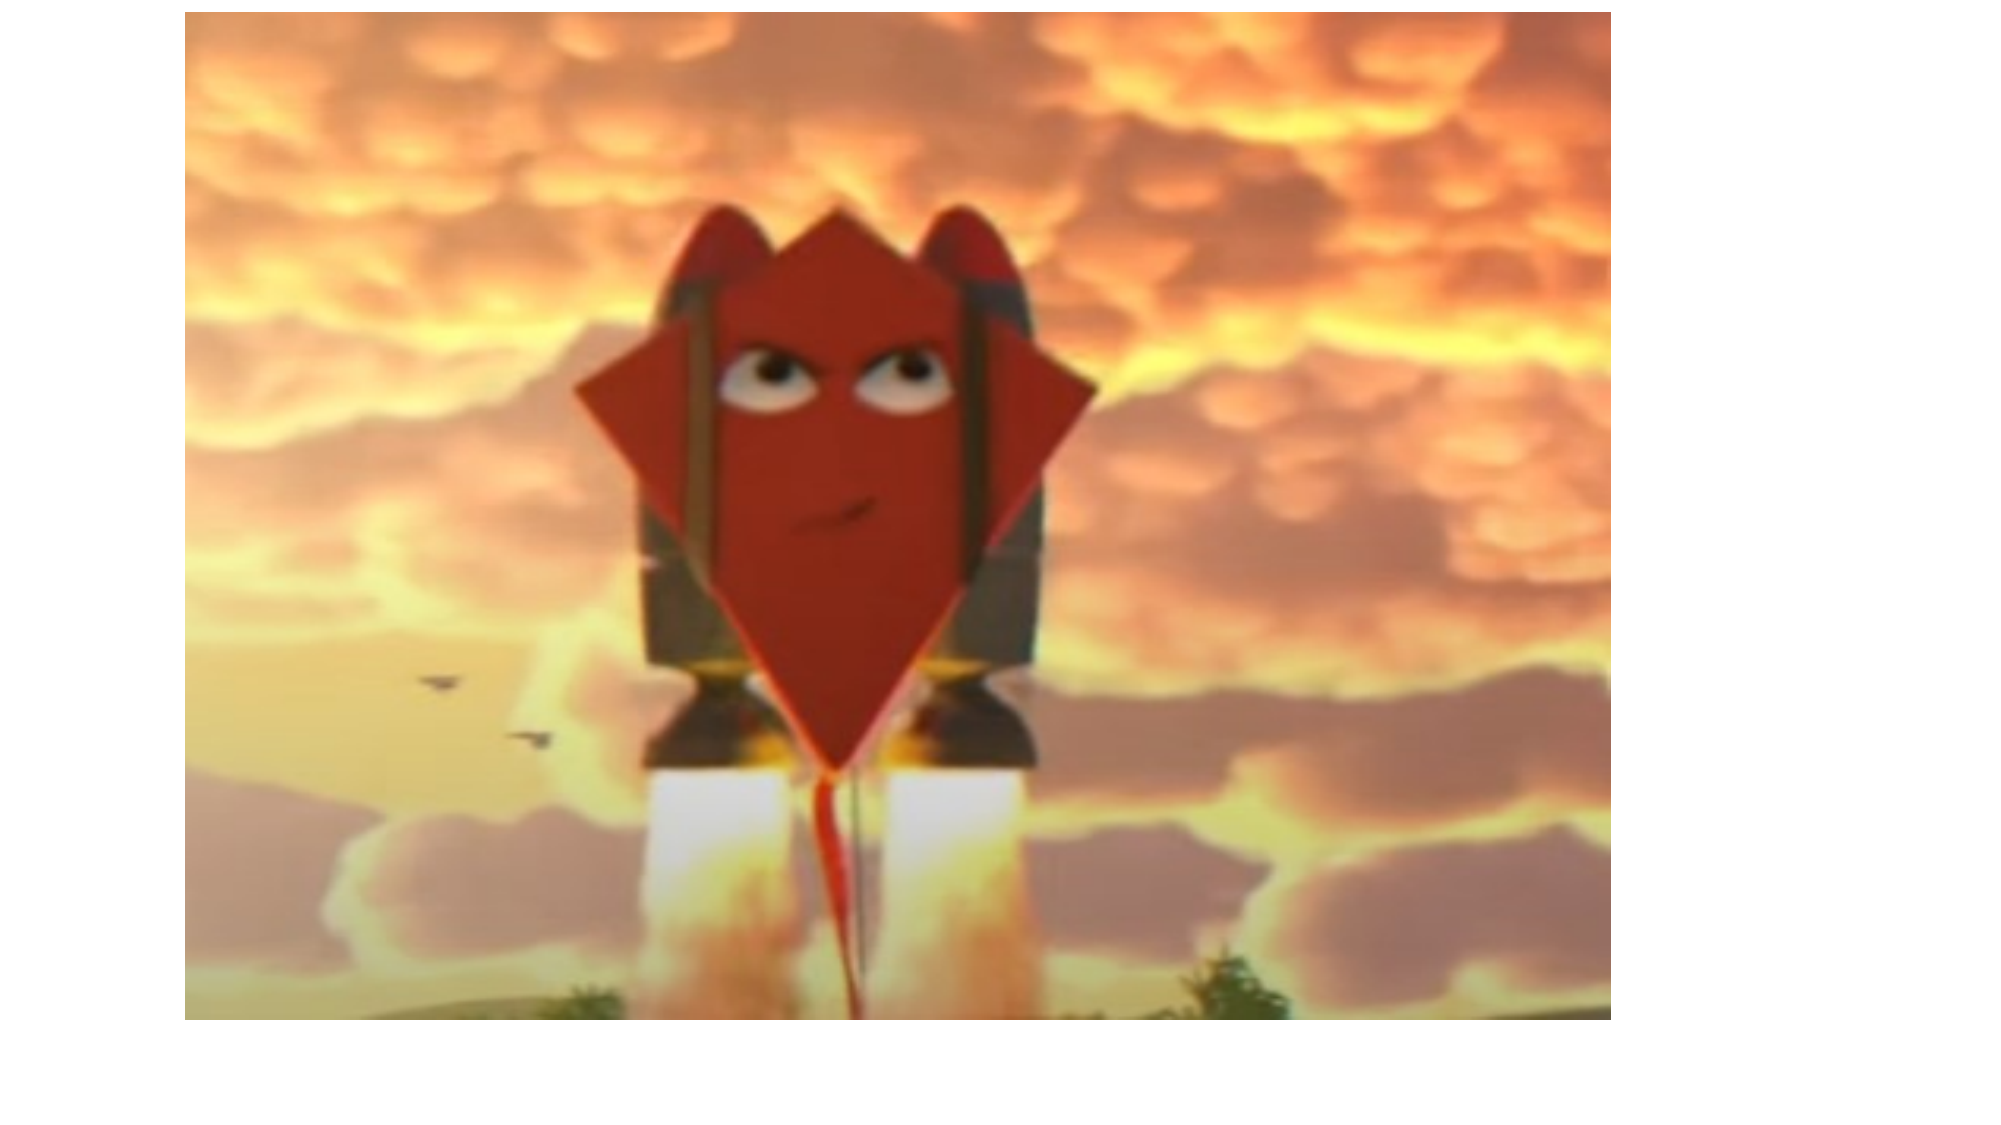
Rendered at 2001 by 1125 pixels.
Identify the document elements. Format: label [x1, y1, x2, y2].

picture [185, 12, 1611, 1020]
